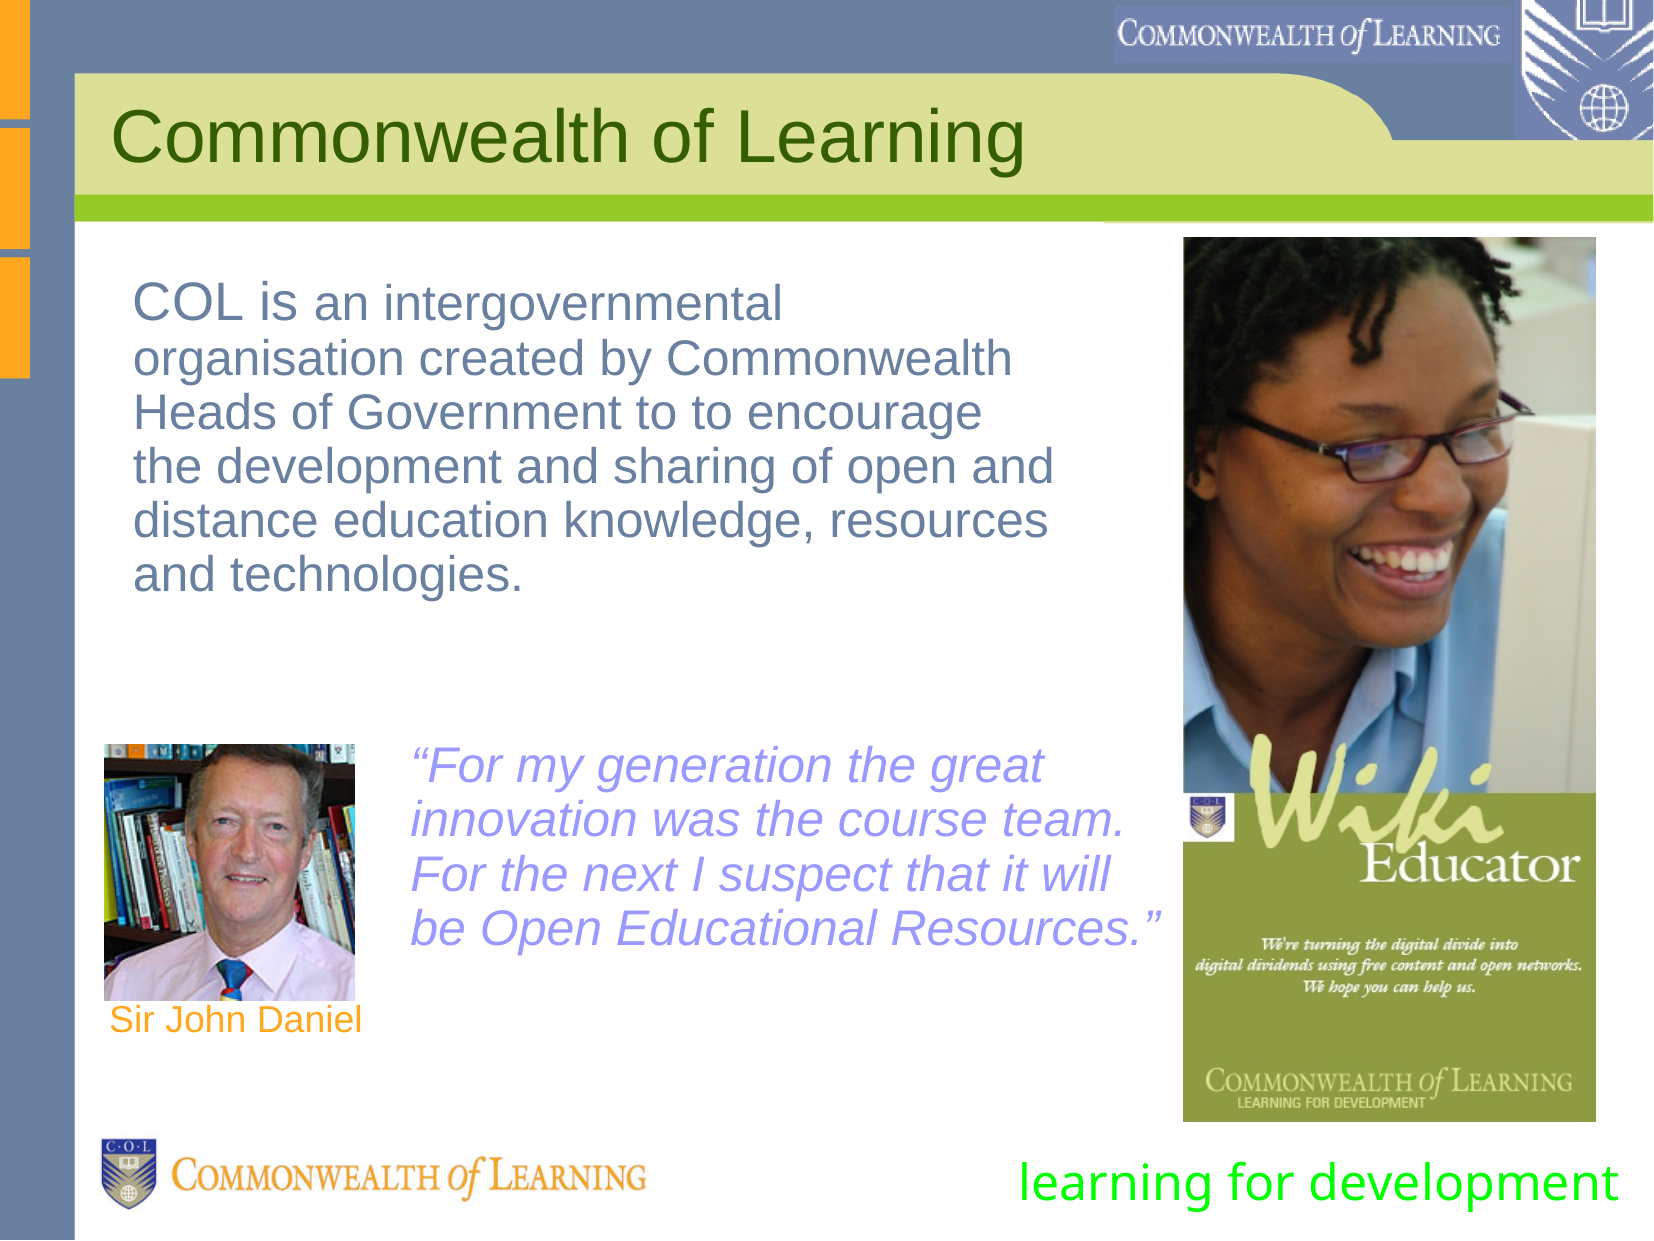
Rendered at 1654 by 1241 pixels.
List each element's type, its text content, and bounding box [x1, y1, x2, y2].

text_box Sir John Daniel [94, 992, 432, 1063]
text_box learning for development [1003, 1139, 1654, 1213]
text_box “For my generation the great innovation was the course team. For the next I suspect that it will be Open Educational Resources.” [395, 732, 1183, 1037]
picture [0, 0, 1654, 1240]
text_box Commonwealth of Learning [95, 89, 1043, 216]
text_box COL is an intergovernmental organisation created by Commonwealth Heads of Government to to encourage the development and sharing of open and distance education knowledge, resources and technologies. [118, 265, 1074, 793]
